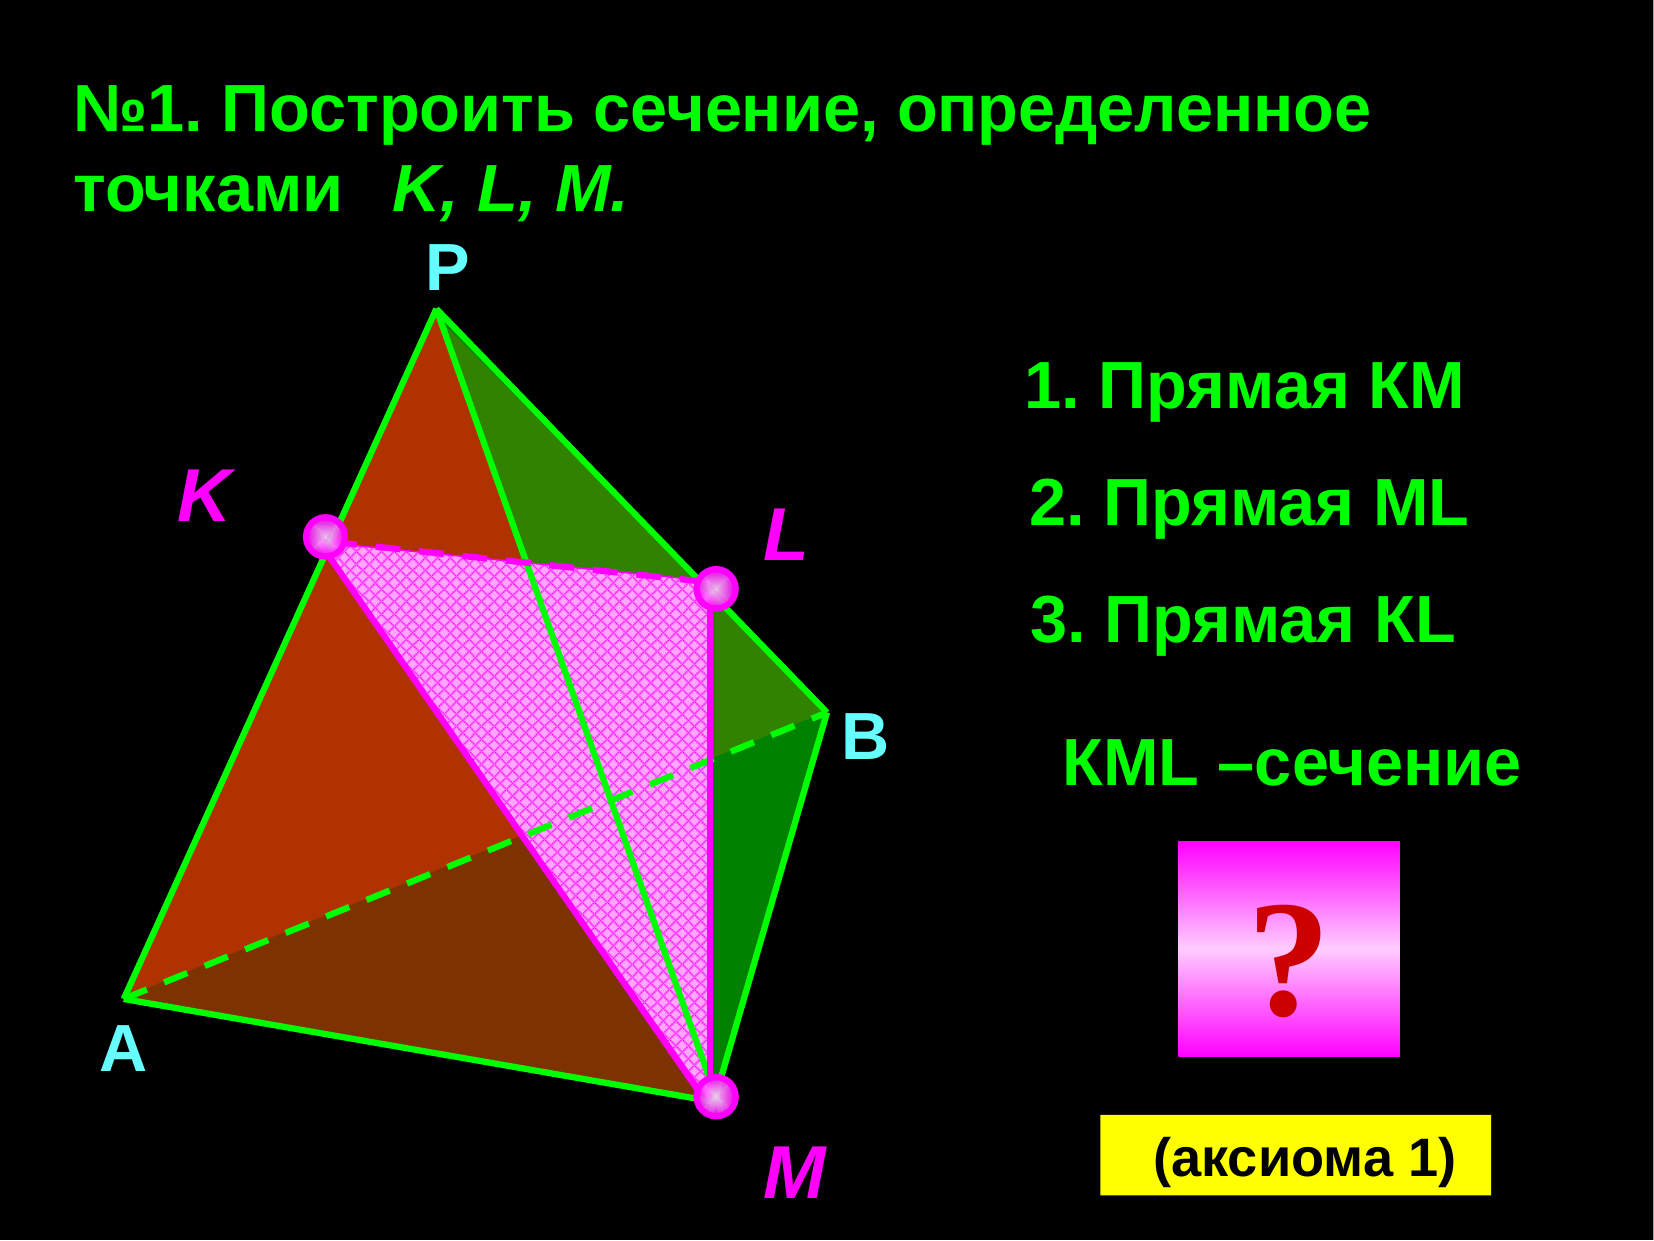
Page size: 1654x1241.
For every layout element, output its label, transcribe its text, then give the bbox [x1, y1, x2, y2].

text_box M [748, 1116, 906, 1222]
text_box №1. Построить сечение, определенное точками K, L, M. [58, 57, 1596, 233]
text_box ? [1178, 841, 1400, 1057]
text_box (аксиома 1) [1100, 1114, 1492, 1196]
text_box 2. Прямая МL [996, 450, 1596, 546]
text_box [131, 320, 821, 1117]
text_box Прямая КМ [1009, 334, 1622, 430]
text_box КМL –сечение [1047, 711, 1537, 807]
text_box L [748, 478, 906, 584]
text_box А [84, 997, 228, 1093]
text_box 3. Прямая КL [1015, 568, 1543, 664]
text_box Р [410, 216, 554, 312]
text_box K [162, 439, 319, 545]
text_box В [826, 685, 970, 781]
